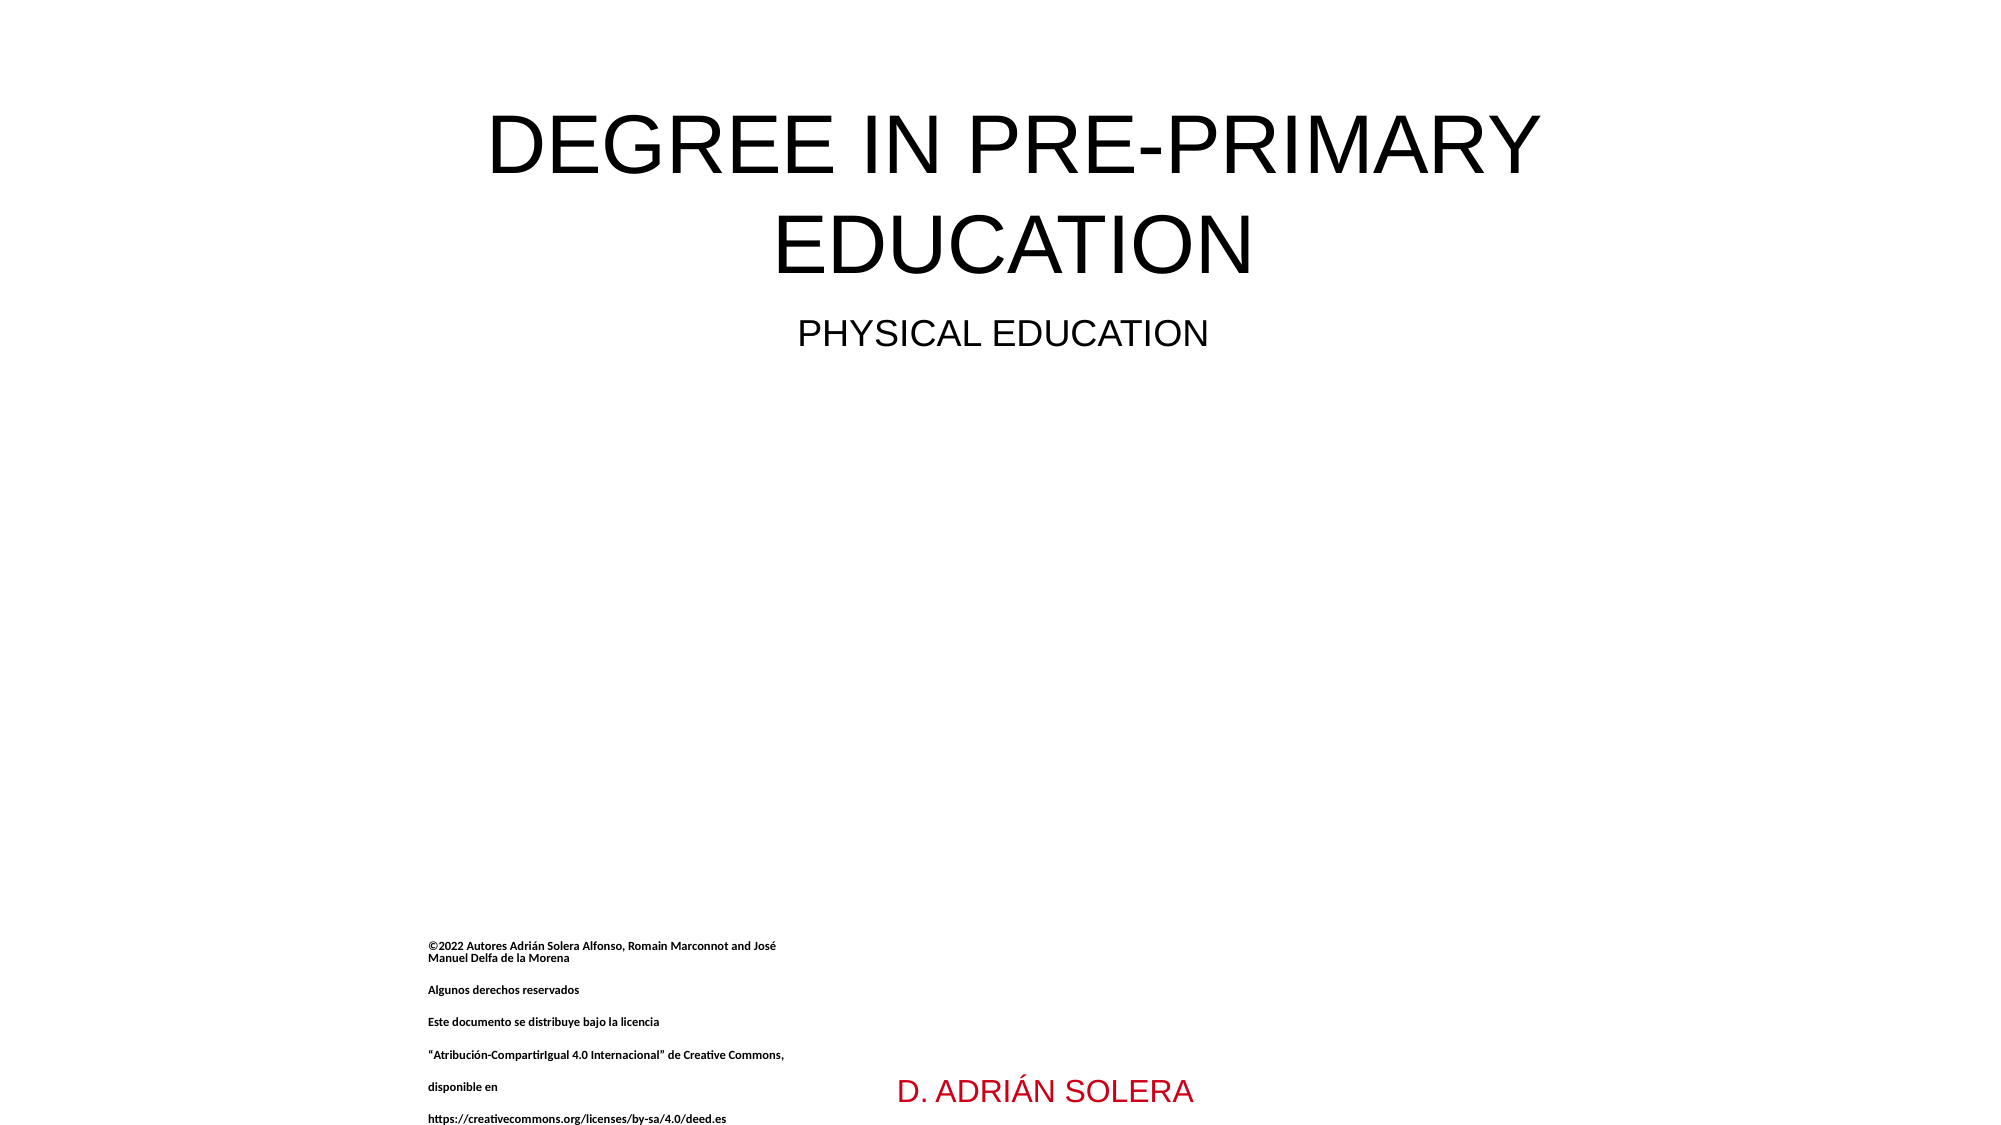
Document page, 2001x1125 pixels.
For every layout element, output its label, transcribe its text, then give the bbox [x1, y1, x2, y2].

text_box ©2022 Autores Adrián Solera Alfonso, Romain Marconnot and José Manuel Delfa de la Morena Algunos derechos reservados Este documento se distribuye bajo la licencia “Atribución-CompartirIgual 4.0 Internacional” de Creative Commons, disponible en https://creativecommons.org/licenses/by-sa/4.0/deed.es [413, 934, 827, 1125]
list D. ADRIÁN SOLERA [896, 1062, 1661, 1117]
title DEGREE IN PRE-PRIMARY EDUCATION [462, 90, 1565, 278]
subtitle PHYSICAL EDUCATION [797, 305, 1221, 359]
